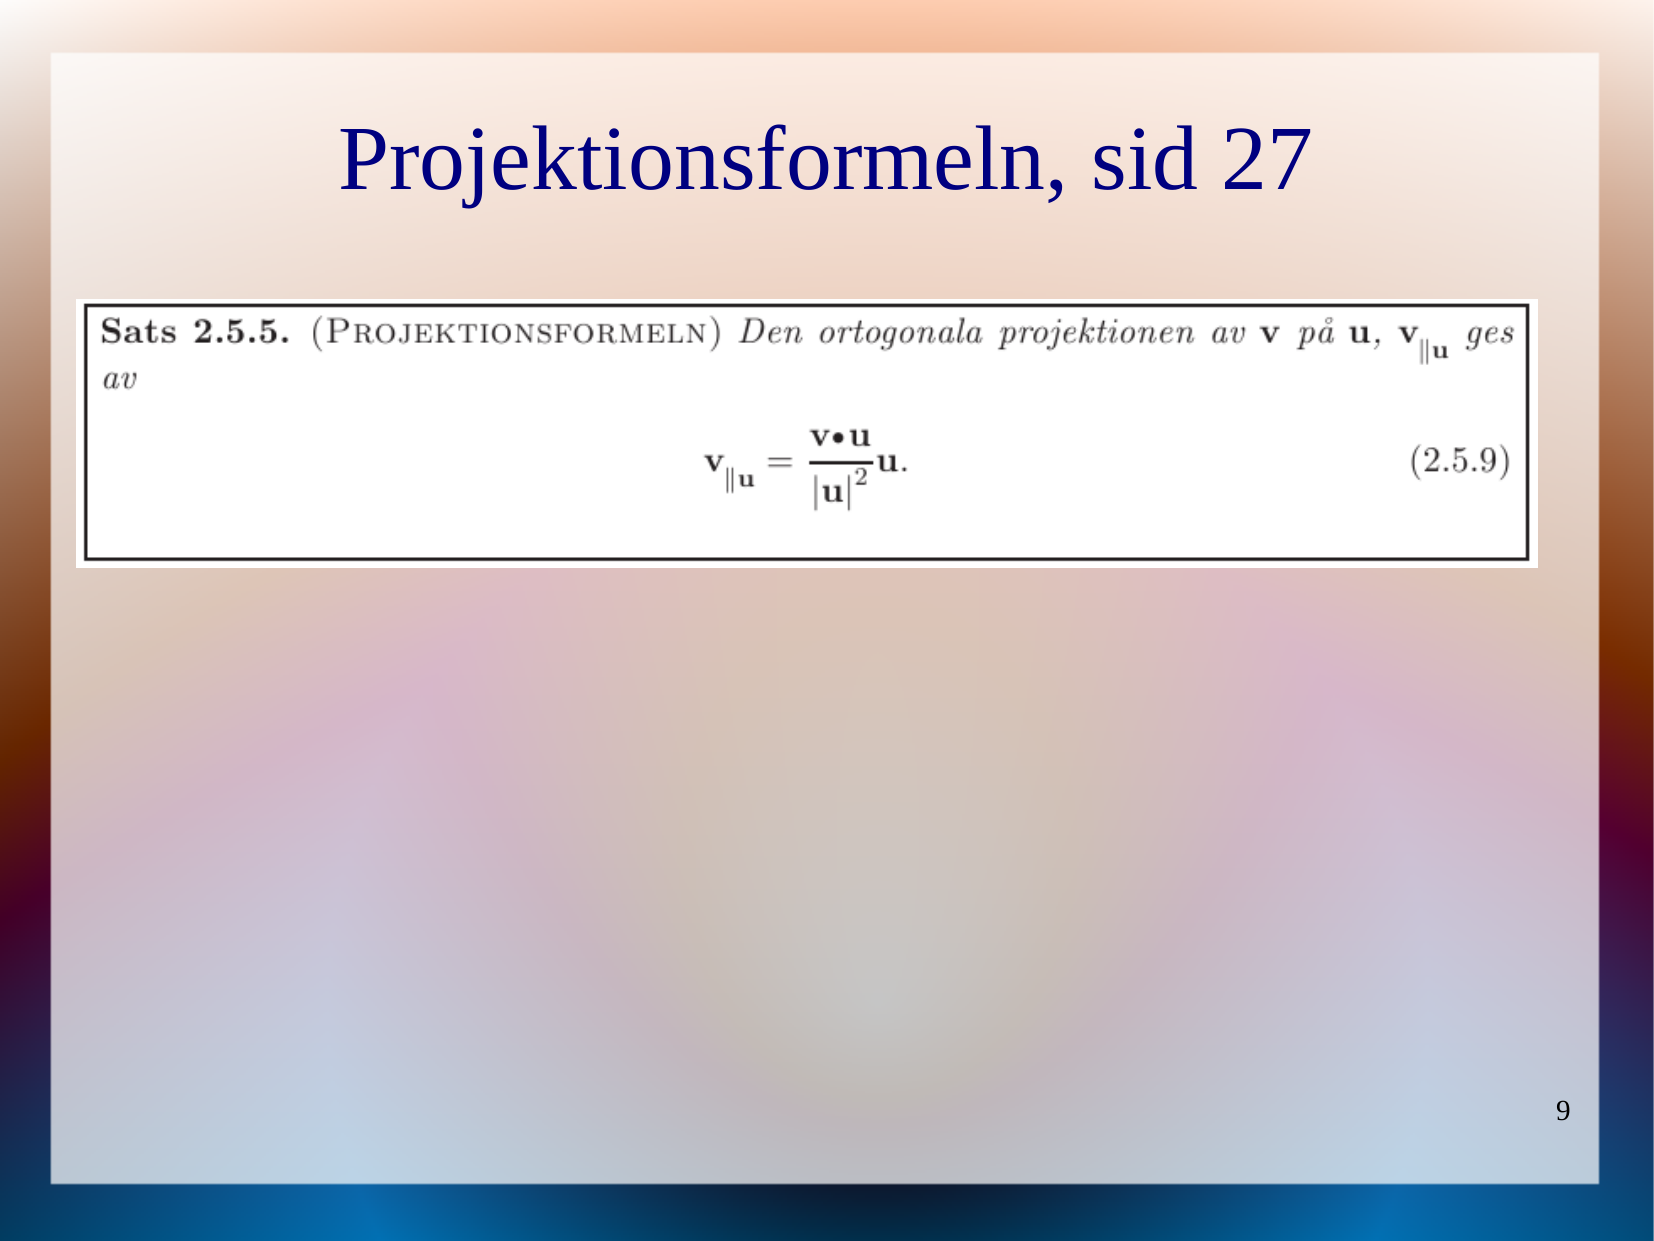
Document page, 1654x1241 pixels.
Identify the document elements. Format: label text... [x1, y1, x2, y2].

picture [0, 0, 1654, 1241]
title Projektionsformeln, sid 27 [82, 55, 1571, 263]
